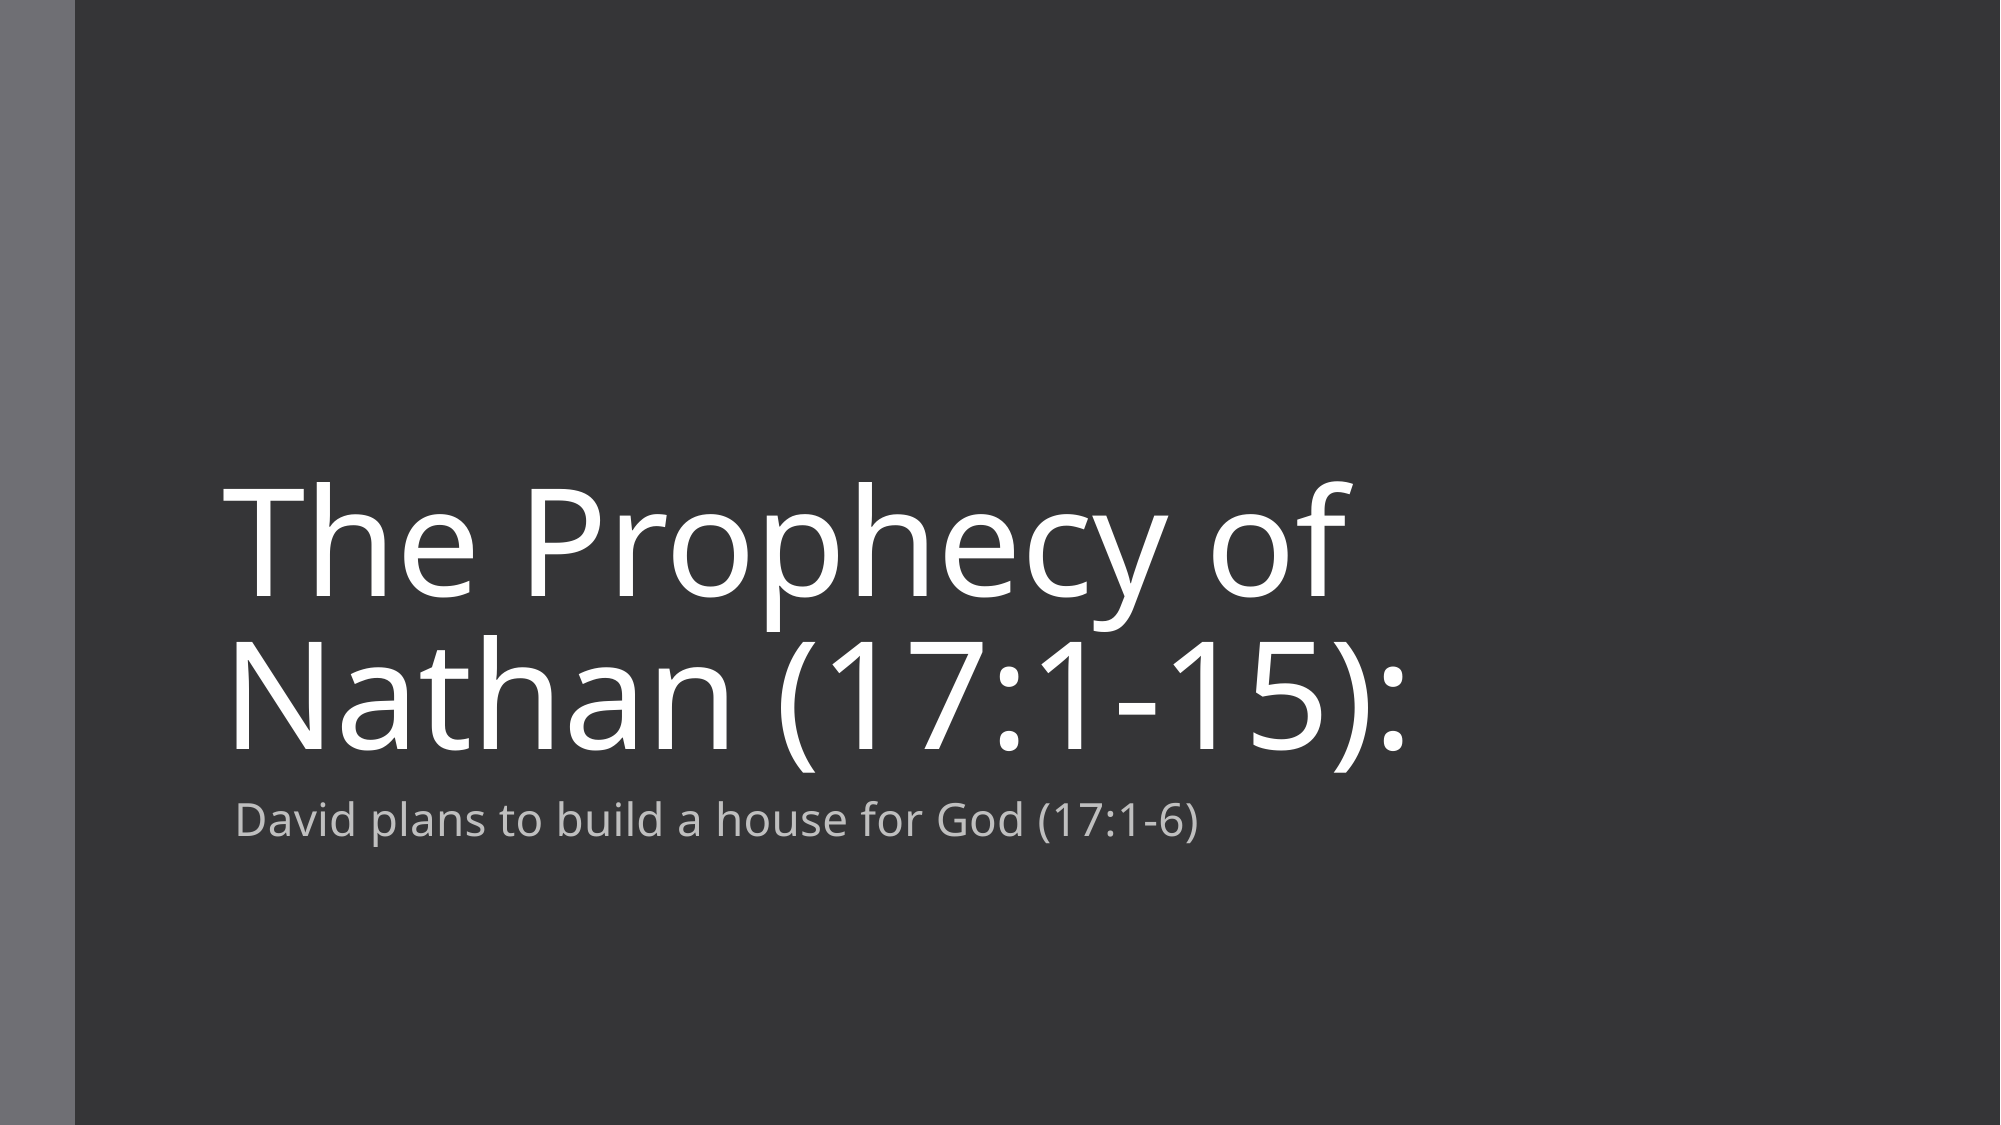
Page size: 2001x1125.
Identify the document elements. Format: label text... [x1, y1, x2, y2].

subtitle David plans to build a house for God (17:1-6) [206, 787, 1752, 1066]
title The Prophecy of Nathan (17:1-15): [206, 124, 1752, 787]
